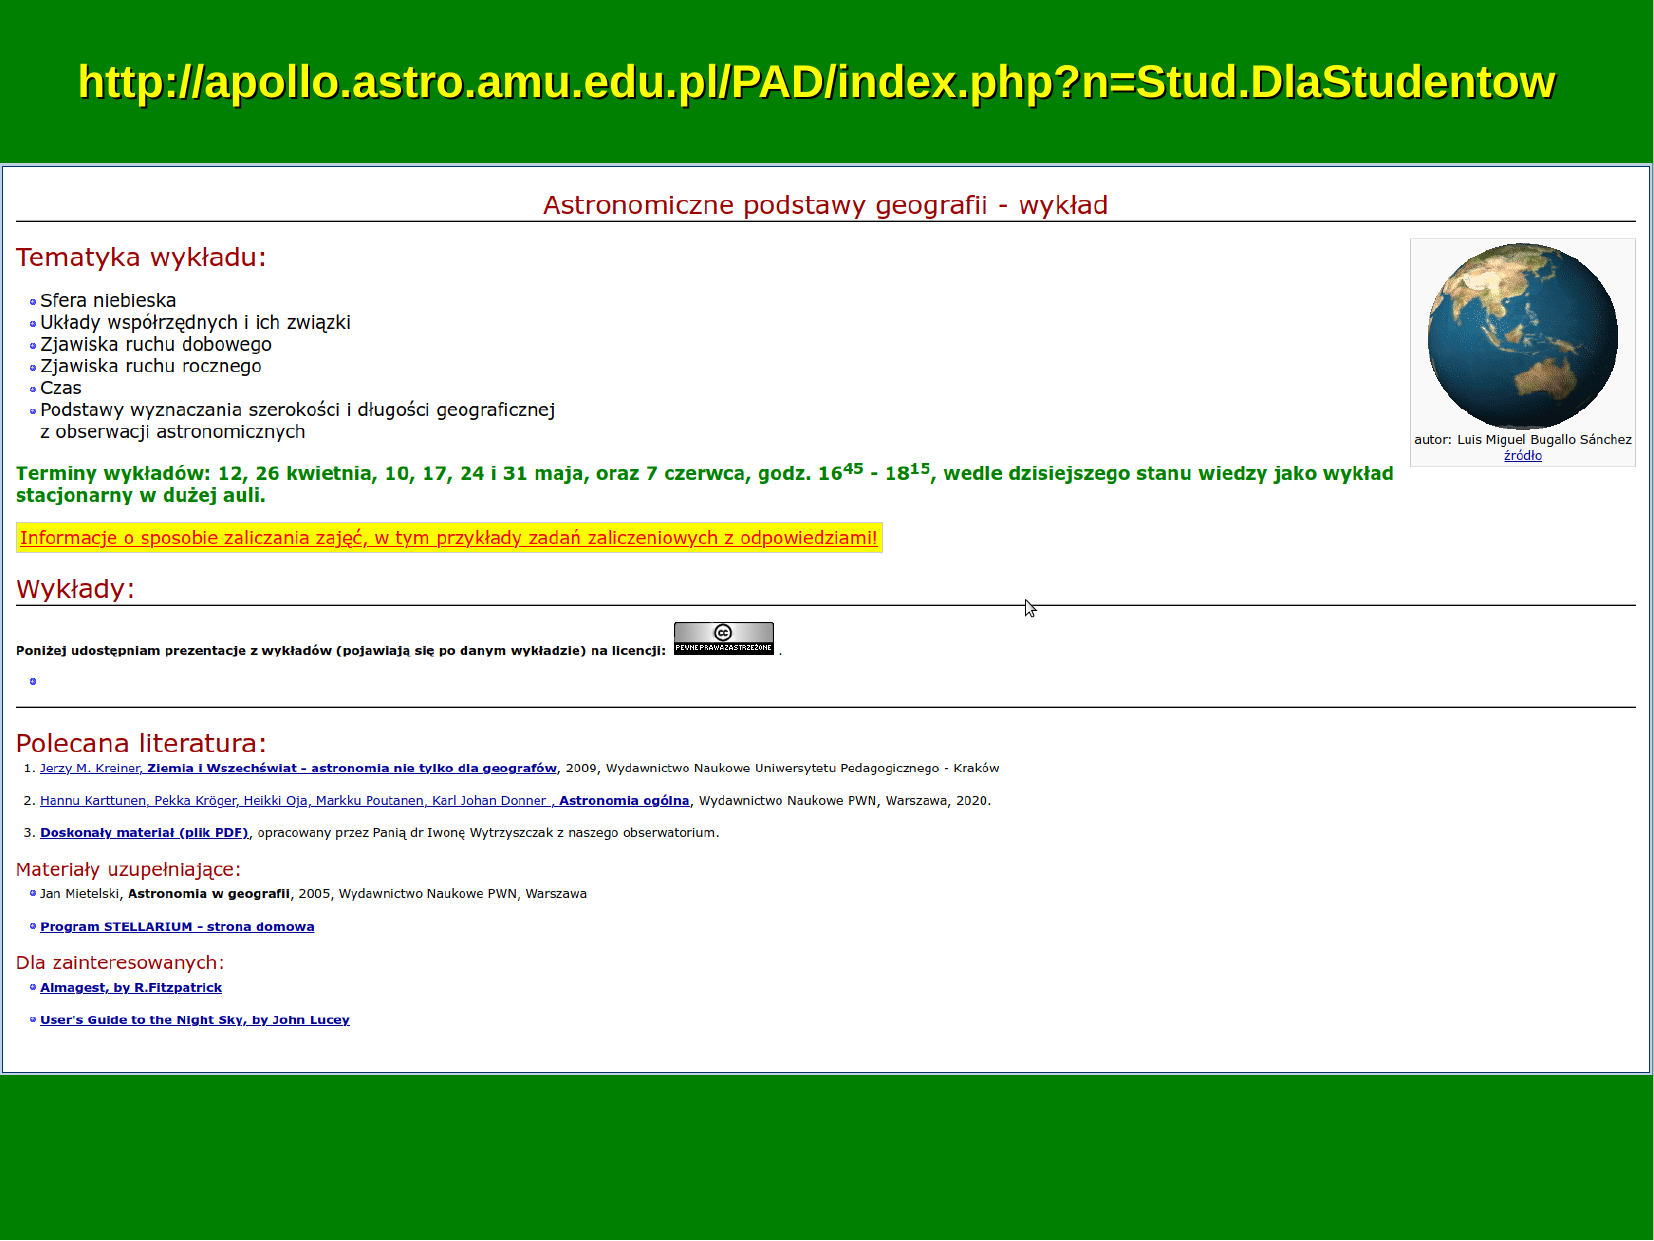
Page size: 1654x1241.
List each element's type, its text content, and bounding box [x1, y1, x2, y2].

text_box http://apollo.astro.amu.edu.pl/PAD/index.php?n=Stud.DlaStudentow [62, 48, 1588, 115]
picture [0, 163, 1653, 1075]
